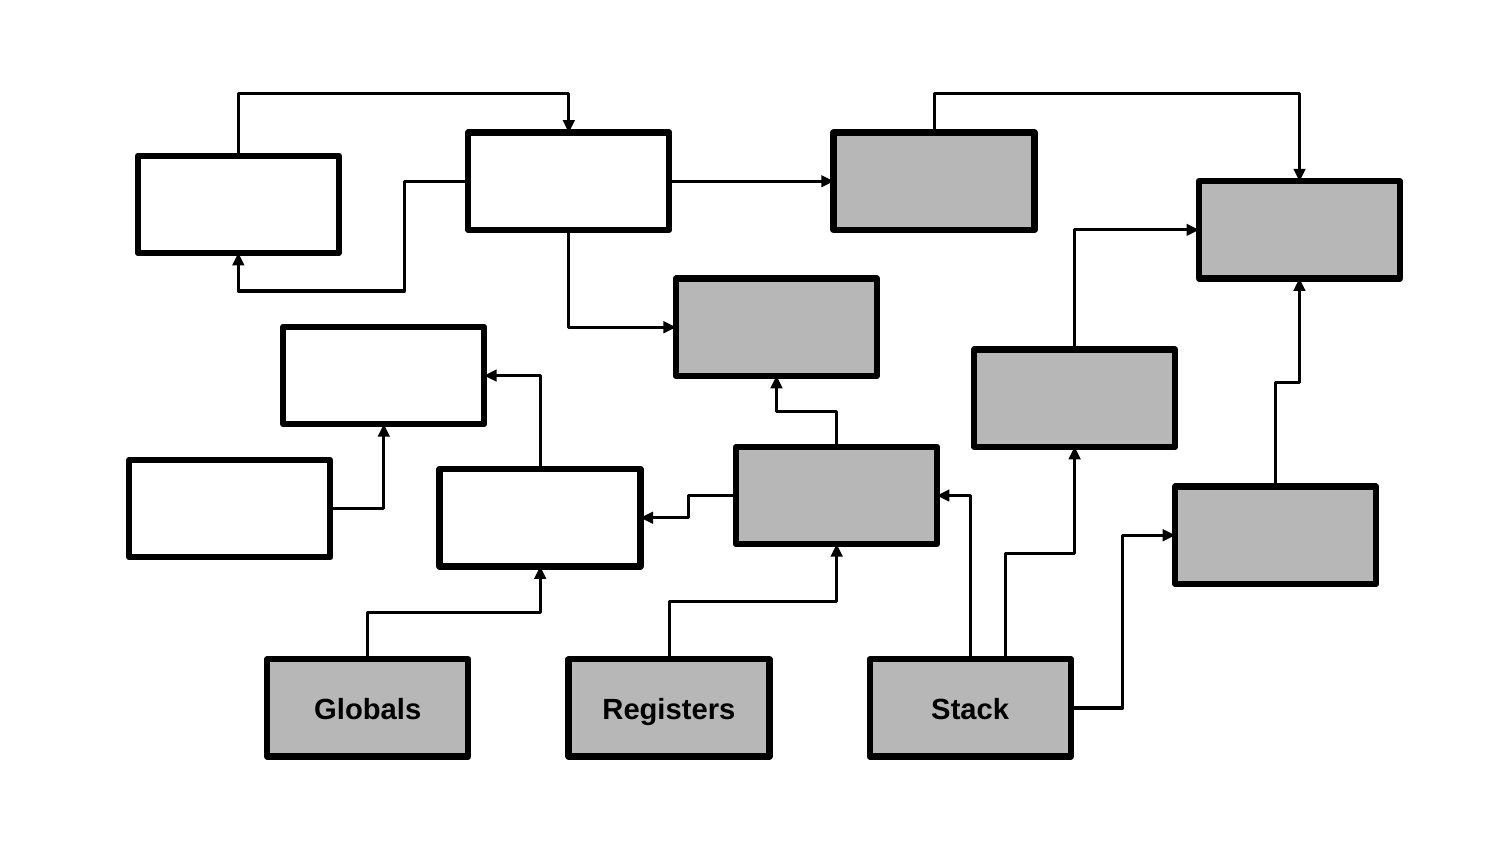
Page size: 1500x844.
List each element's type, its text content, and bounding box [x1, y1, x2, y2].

text_box Registers [568, 659, 770, 757]
text_box Stack [869, 659, 1071, 757]
text_box [283, 326, 485, 425]
text_box [137, 155, 339, 253]
text_box [1198, 181, 1400, 279]
text_box [675, 278, 877, 376]
text_box [974, 349, 1176, 447]
text_box [439, 469, 641, 567]
text_box [129, 460, 331, 558]
text_box [468, 132, 670, 230]
text_box [833, 132, 1035, 230]
text_box [736, 446, 937, 545]
text_box Globals [267, 659, 469, 757]
text_box [1175, 486, 1377, 584]
